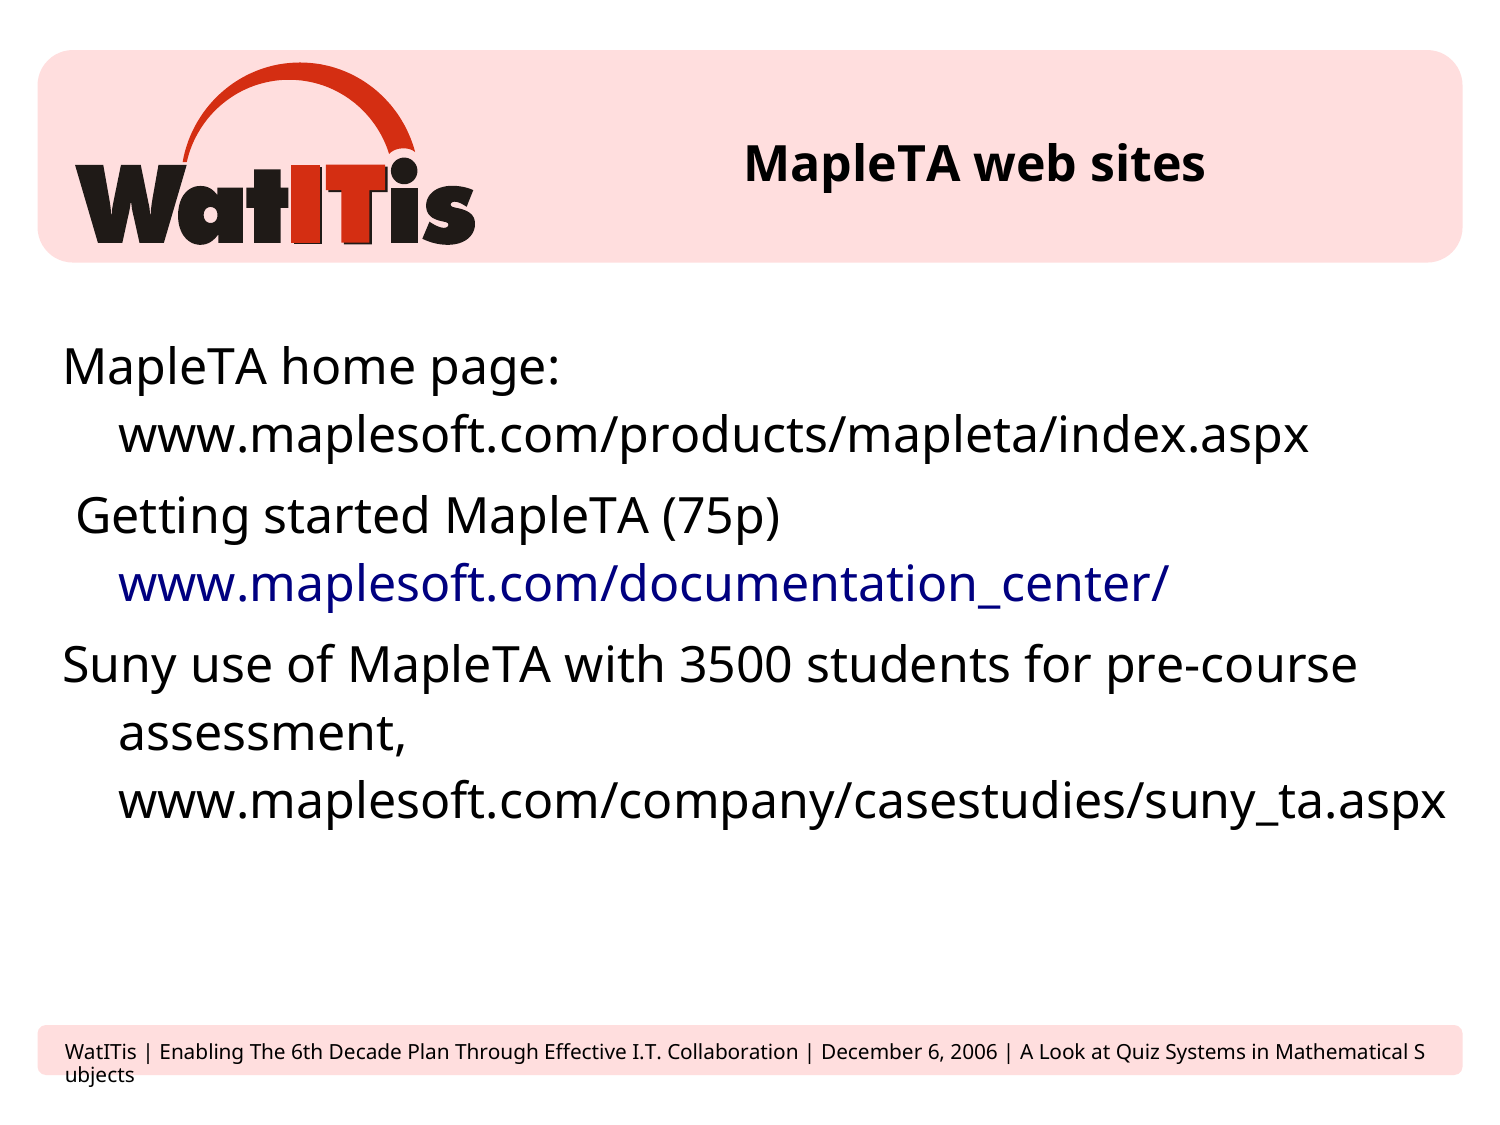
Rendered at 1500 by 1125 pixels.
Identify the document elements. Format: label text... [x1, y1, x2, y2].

title MapleTA web sites [500, 69, 1450, 256]
list MapleTA home page: www.maplesoft.com/products/mapleta/index.aspx Getting started MapleTA (75p) www.maplesoft.com/documentation_center/ Suny use of MapleTA with 3500 students for pre-course assessment, www.maplesoft.com/company/casestudies/suny_ta.aspx [62, 330, 1450, 948]
